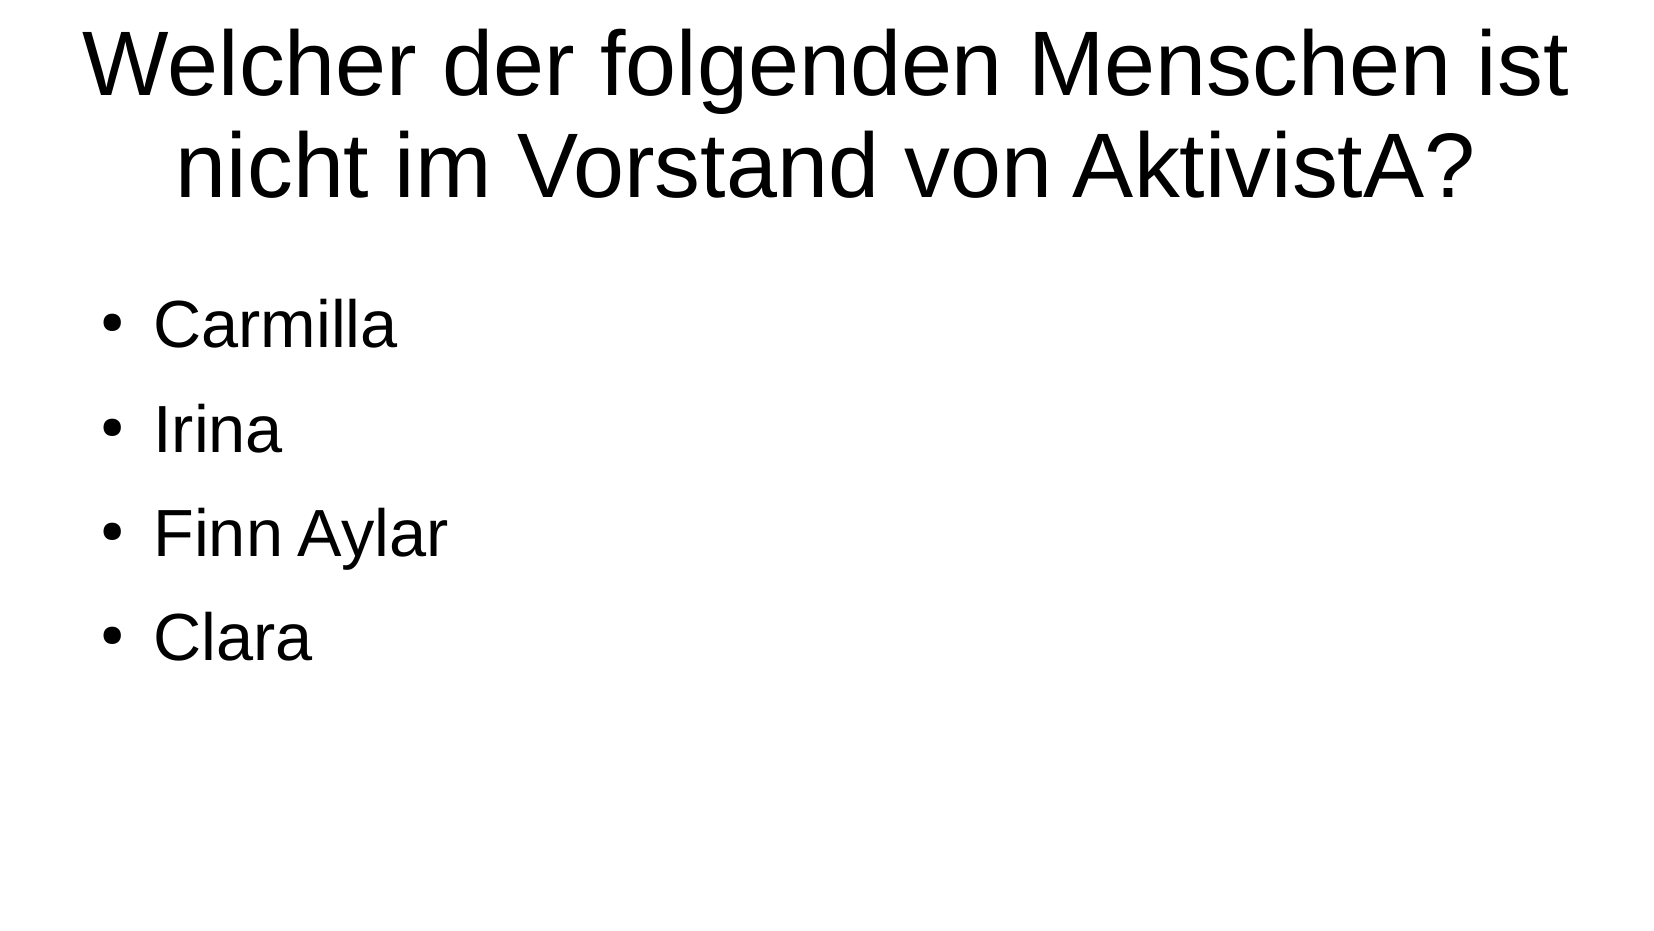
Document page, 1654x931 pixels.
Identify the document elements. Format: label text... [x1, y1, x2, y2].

list Carmilla Irina Finn Aylar Clara [82, 287, 1571, 827]
title Welcher der folgenden Menschen ist nicht im Vorstand von AktivistA? [82, 12, 1571, 218]
